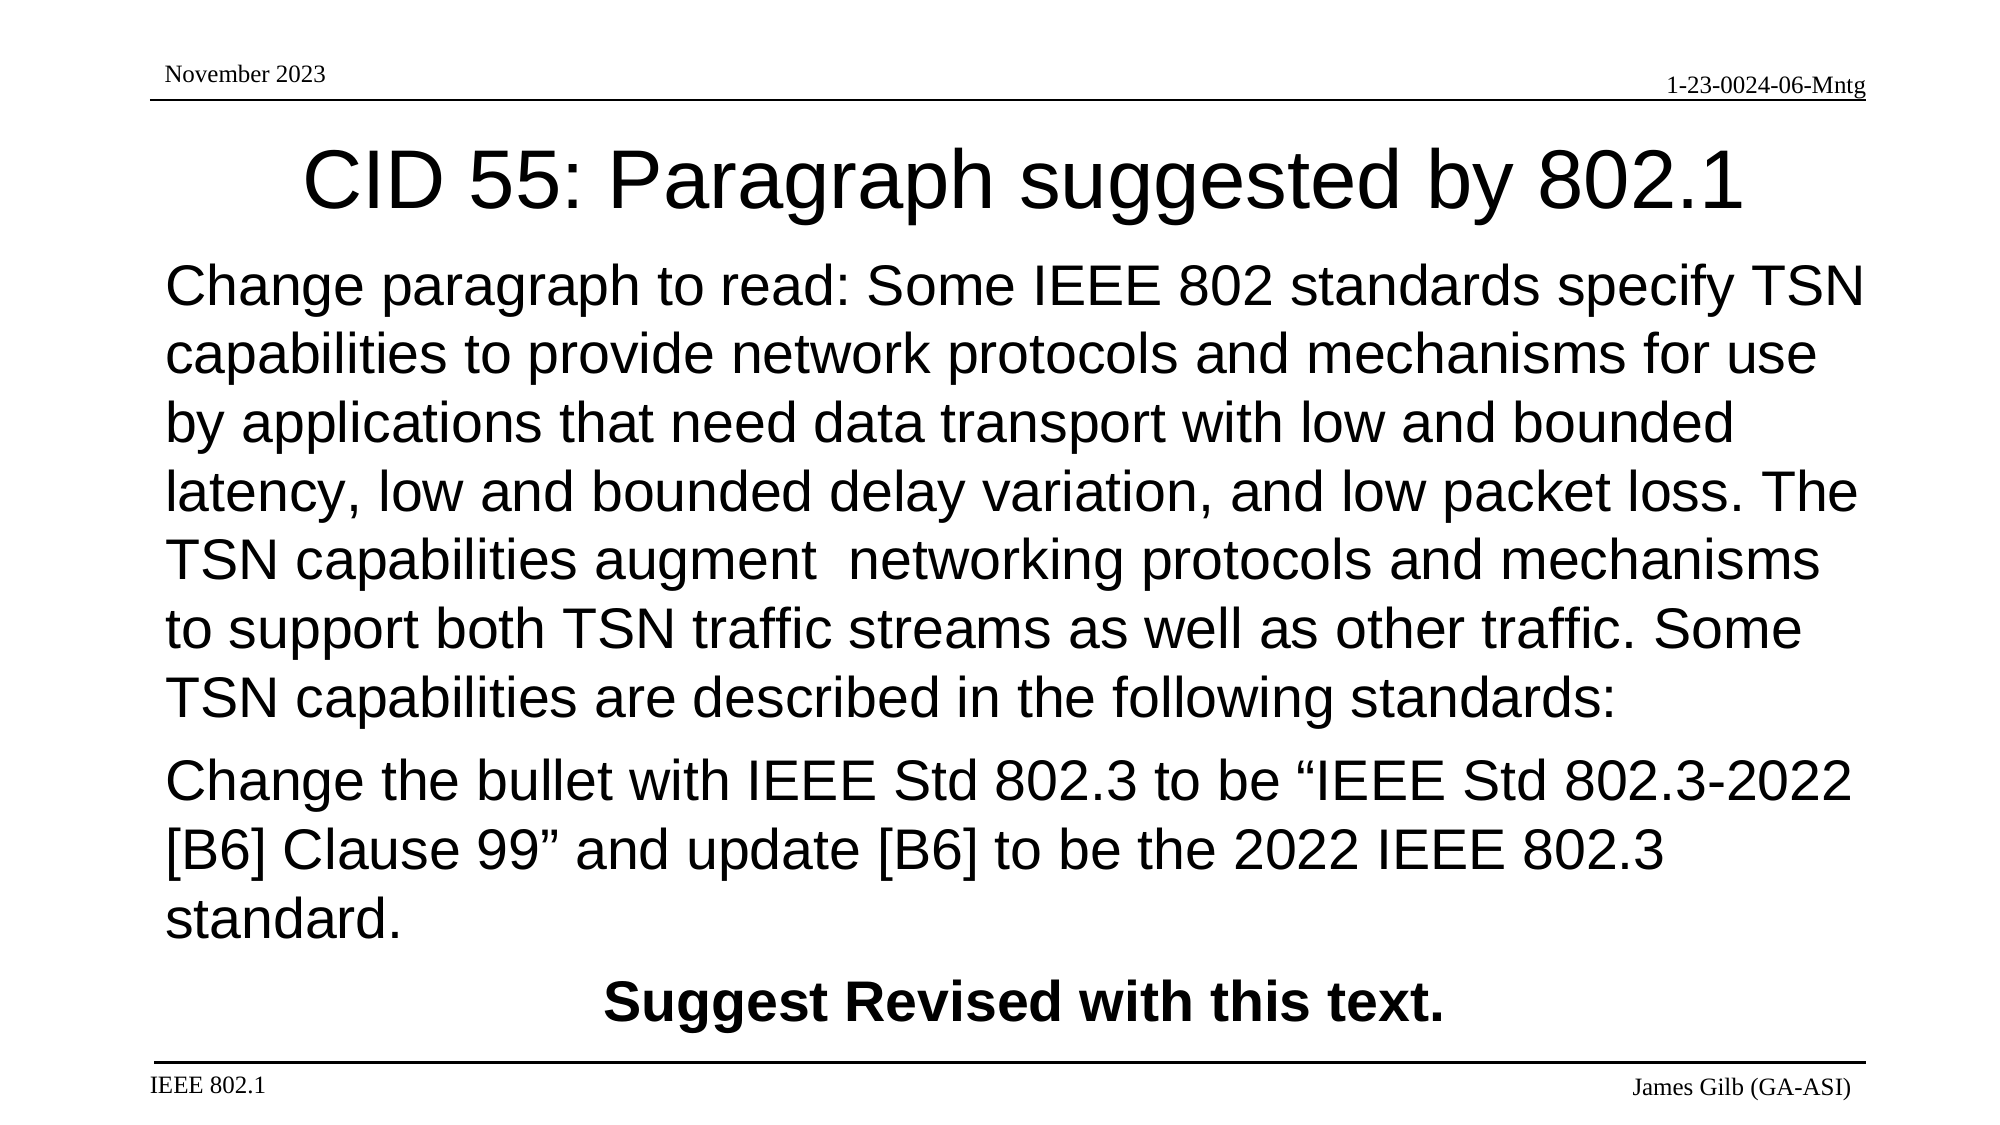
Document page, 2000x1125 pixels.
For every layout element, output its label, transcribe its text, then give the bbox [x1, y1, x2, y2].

title CID 55: Paragraph suggested by 802.1 [149, 112, 1900, 238]
list Change paragraph to read: Some IEEE 802 standards specify TSN capabilities to provide network protocols and mechanisms for use by applications that need data transport with low and bounded latency, low and bounded delay variation, and low packet loss. The TSN capabilities augment networking protocols and mechanisms to support both TSN traffic streams as well as other traffic. Some TSN capabilities are described in the following standards: Change the bullet with IEEE Std 802.3 to be “IEEE Std 802.3-2022 [B6] Clause 99” and update [B6] to be the 2022 IEEE 802.3 standard. Suggest Revised with this text. [150, 239, 1900, 1051]
